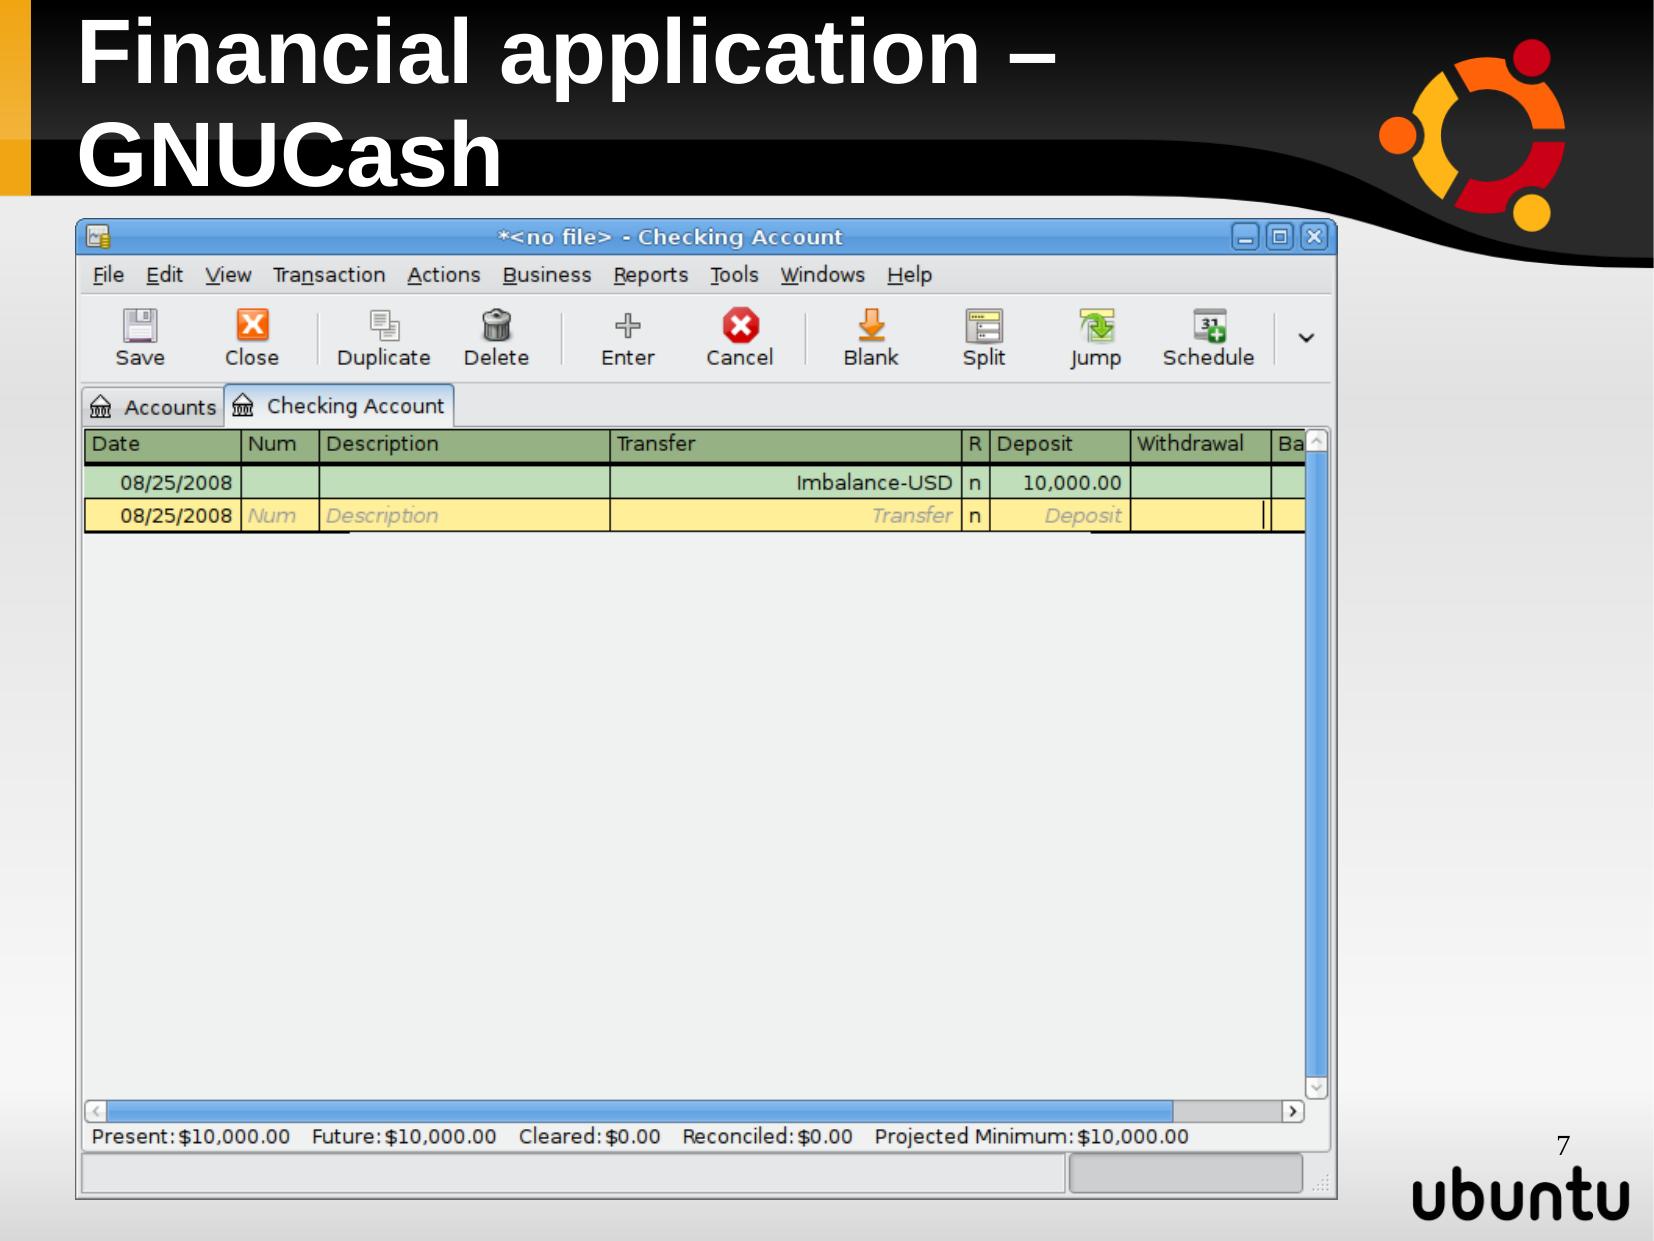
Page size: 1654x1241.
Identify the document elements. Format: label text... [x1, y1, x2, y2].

title Financial application – GNUCash [76, 0, 1238, 208]
picture [0, 0, 1654, 1241]
